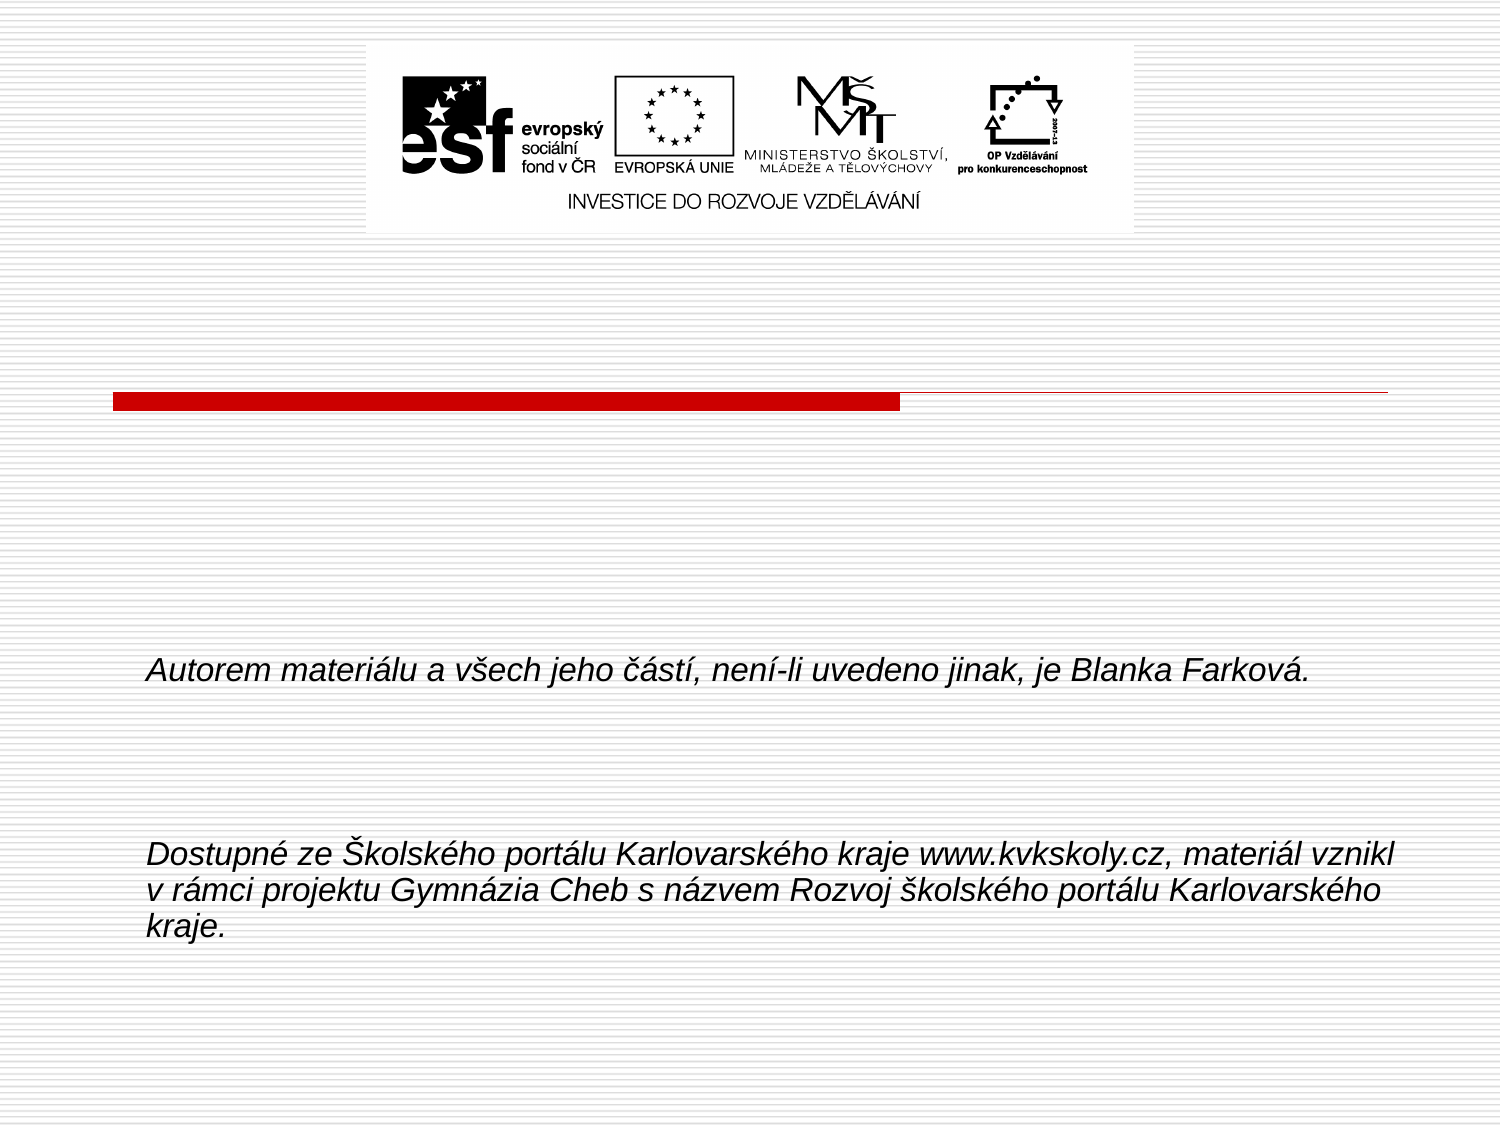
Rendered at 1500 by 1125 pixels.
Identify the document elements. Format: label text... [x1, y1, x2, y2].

list Autorem materiálu a všech jeho částí, není-li uvedeno jinak, je Blanka Farková. Dostupné ze Školského portálu Karlovarského kraje www.kvkskoly.cz, materiál vznikl v rámci projektu Gymnázia Cheb s názvem Rozvoj školského portálu Karlovarského kraje. [75, 262, 1426, 1006]
picture [0, 0, 1500, 1125]
